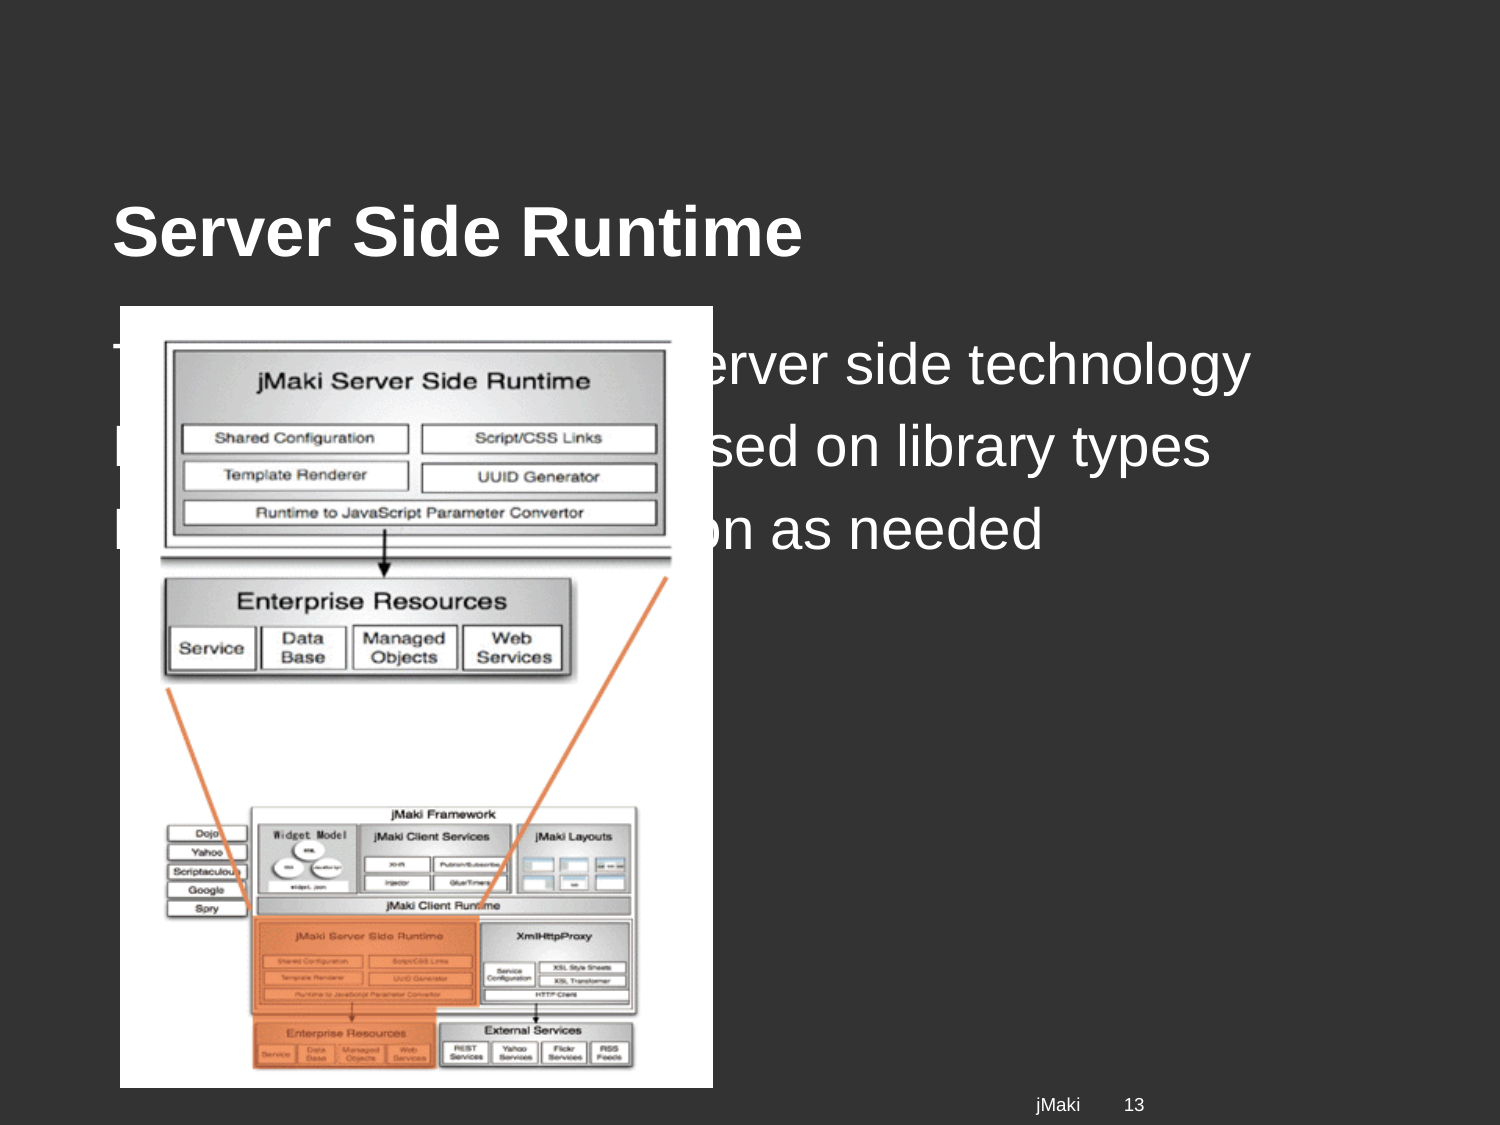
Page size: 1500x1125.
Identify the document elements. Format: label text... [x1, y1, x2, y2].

picture [120, 306, 713, 1088]
title Server Side Runtime [112, 119, 1417, 271]
list Ties client runtime to server side technology Renders script/CSS based on library types Handles data conversion as needed [804, 337, 1463, 1030]
